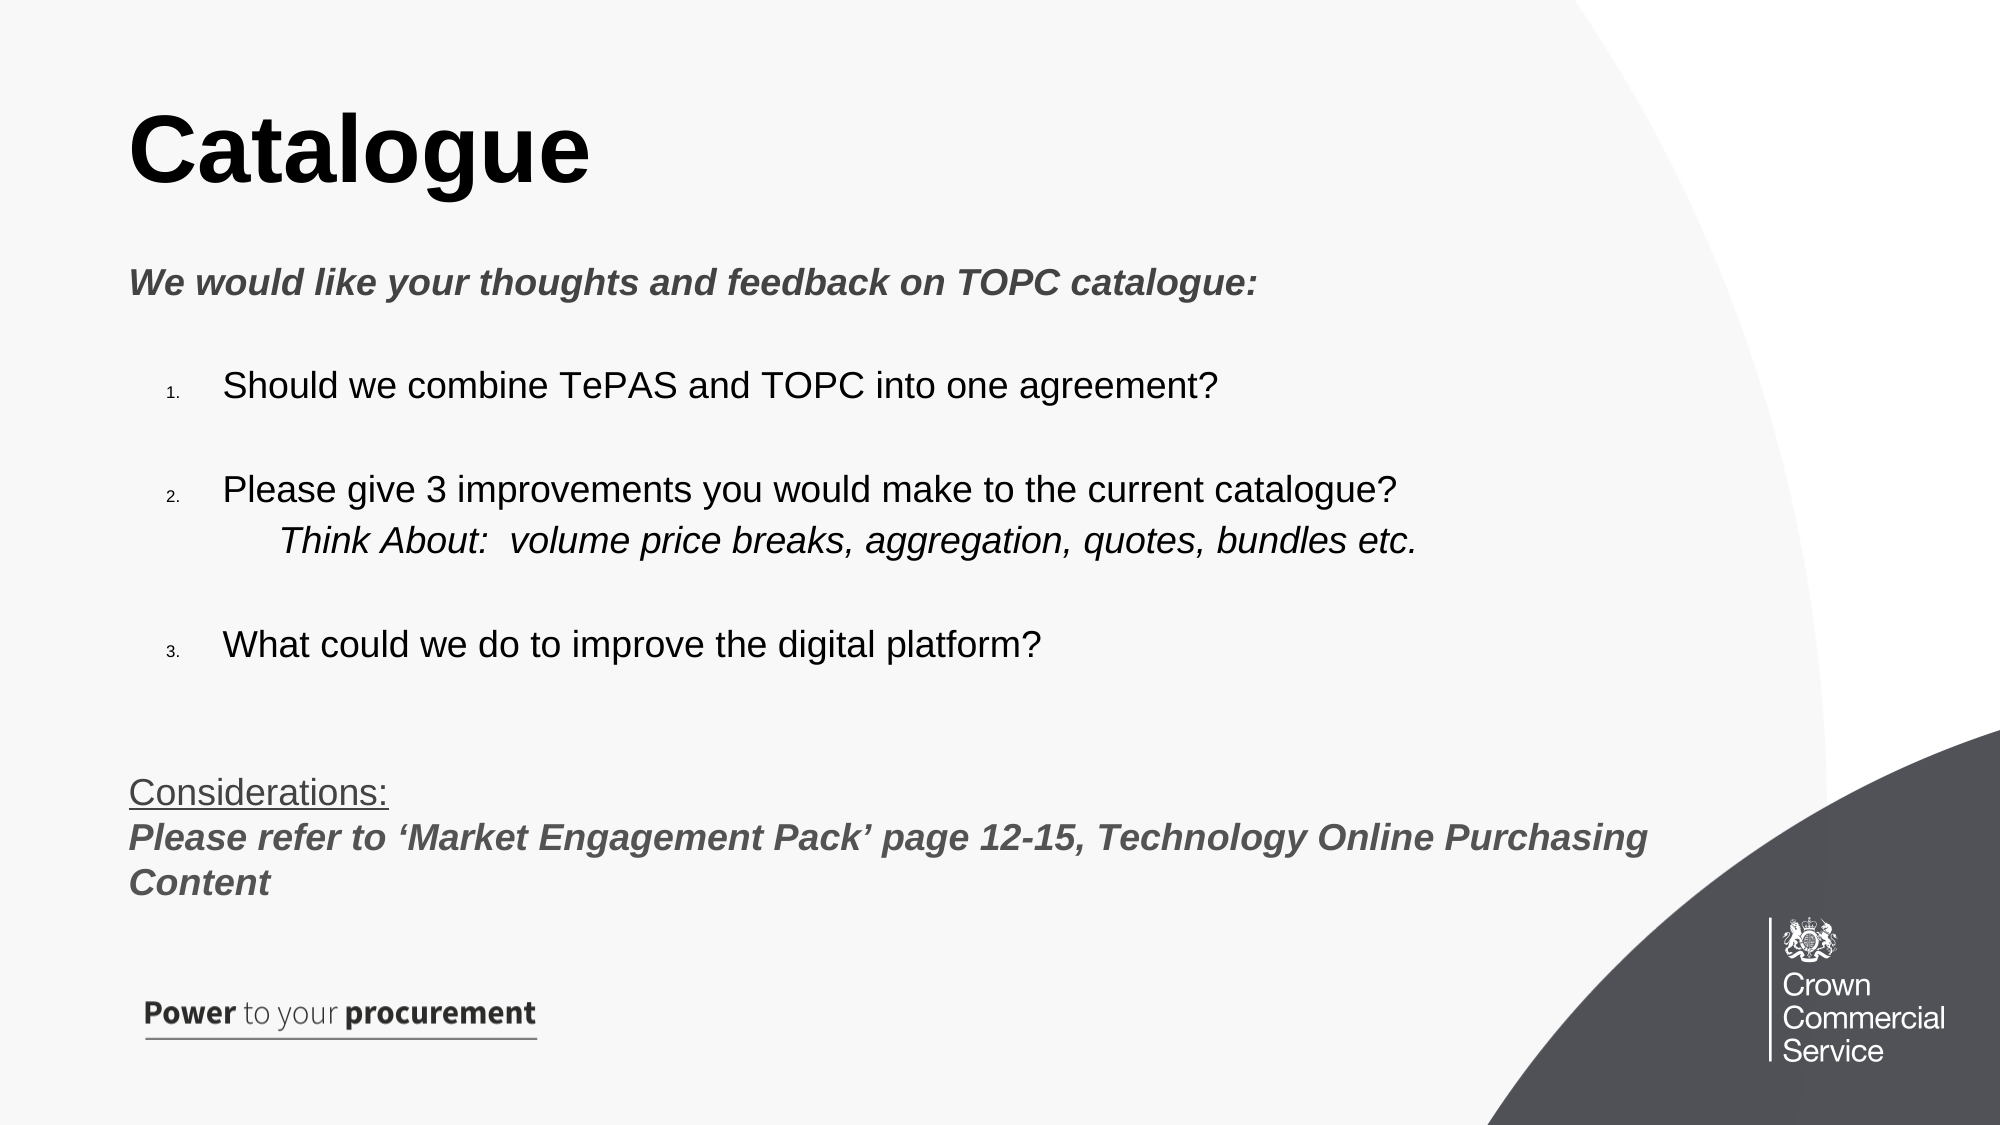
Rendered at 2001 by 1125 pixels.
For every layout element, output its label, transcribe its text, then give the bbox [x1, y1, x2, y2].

title Catalogue [128, 86, 1922, 226]
subtitle We would like your thoughts and feedback on TOPC catalogue: Should we combine TePAS and TOPC into one agreement? Please give 3 improvements you would make to the current catalogue? Think About: volume price breaks, aggregation, quotes, bundles etc. What could we do to improve the digital platform? Considerations: Please refer to ‘Market Engagement Pack’ page 12-15, Technology Online Purchasing Content [128, 257, 1656, 937]
